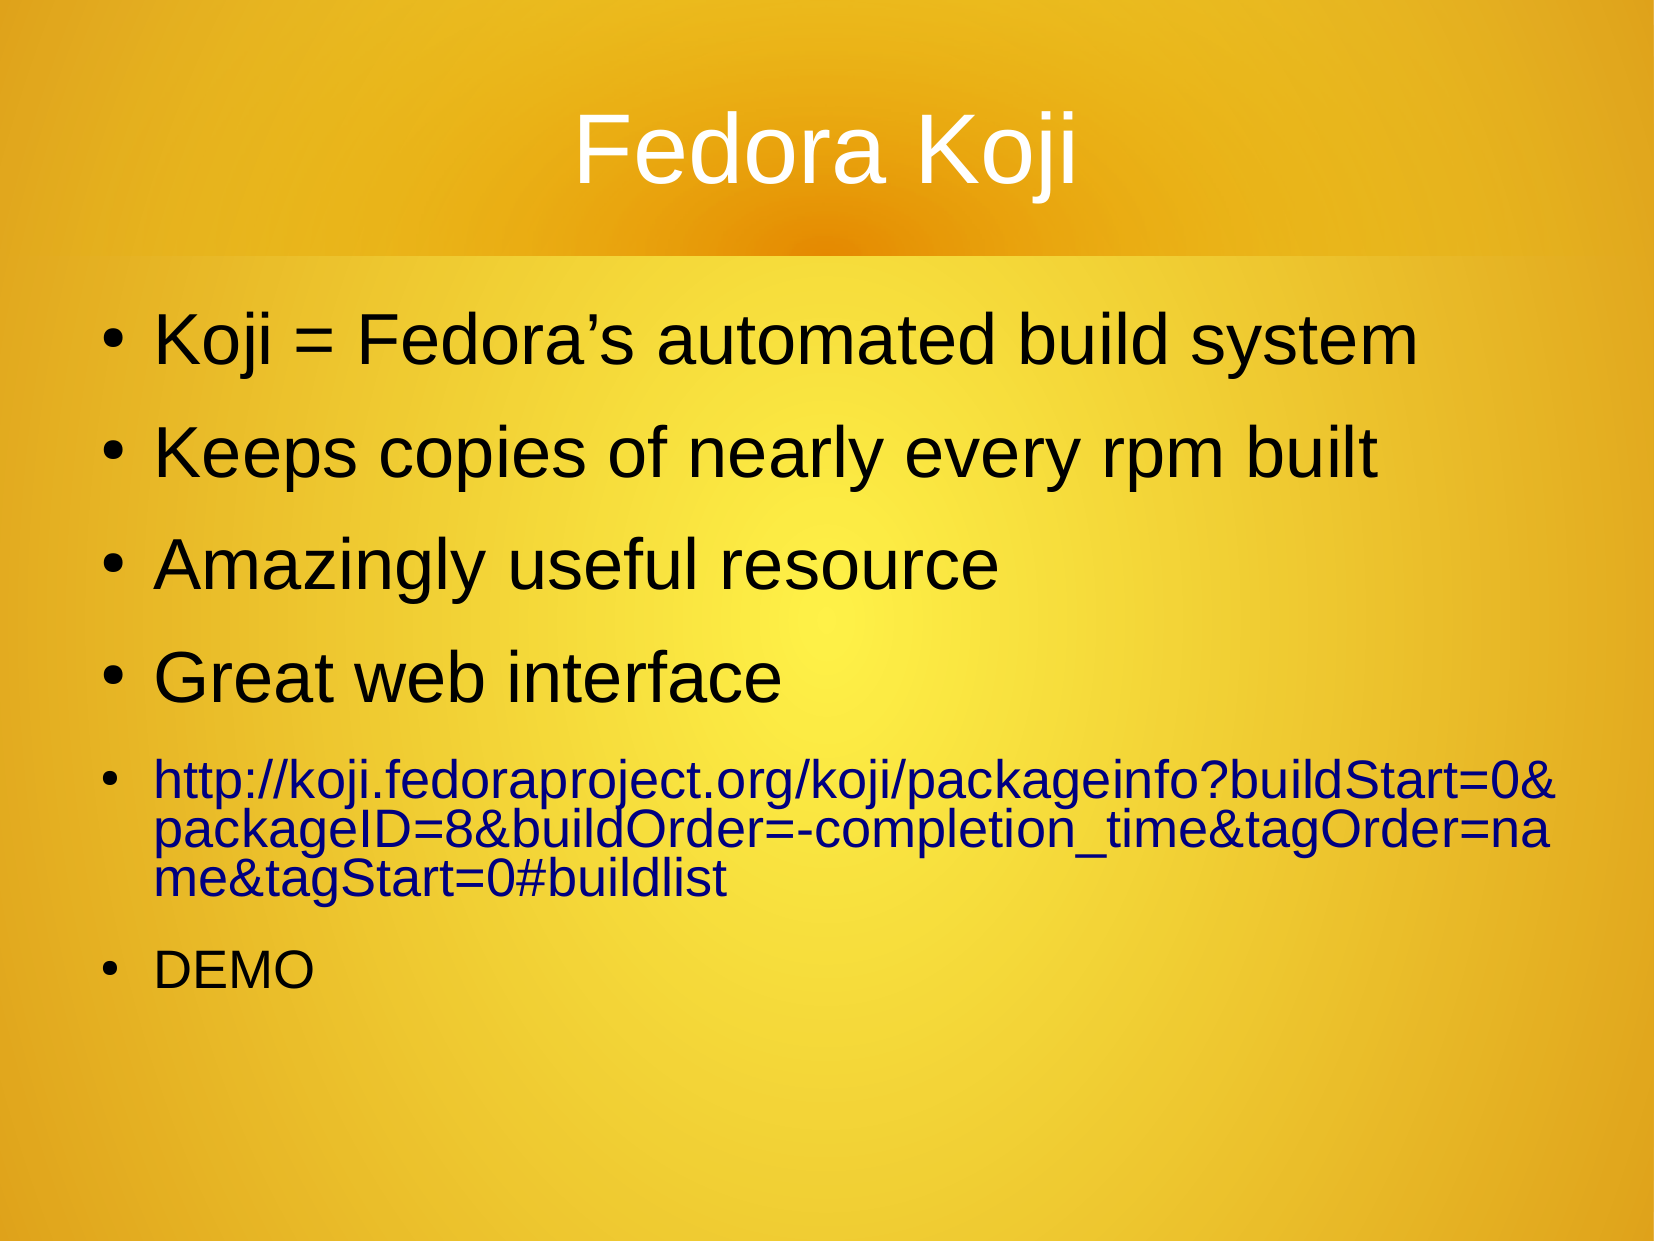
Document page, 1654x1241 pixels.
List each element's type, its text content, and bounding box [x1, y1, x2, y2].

title Fedora Koji [82, 47, 1571, 252]
list Koji = Fedora’s automated build system Keeps copies of nearly every rpm built Amazingly useful resource Great web interface http://koji.fedoraproject.org/koji/packageinfo?buildStart=0&packageID=8&buildOrder=-completion_time&tagOrder=name&tagStart=0#buildlist DEMO [82, 299, 1571, 1019]
